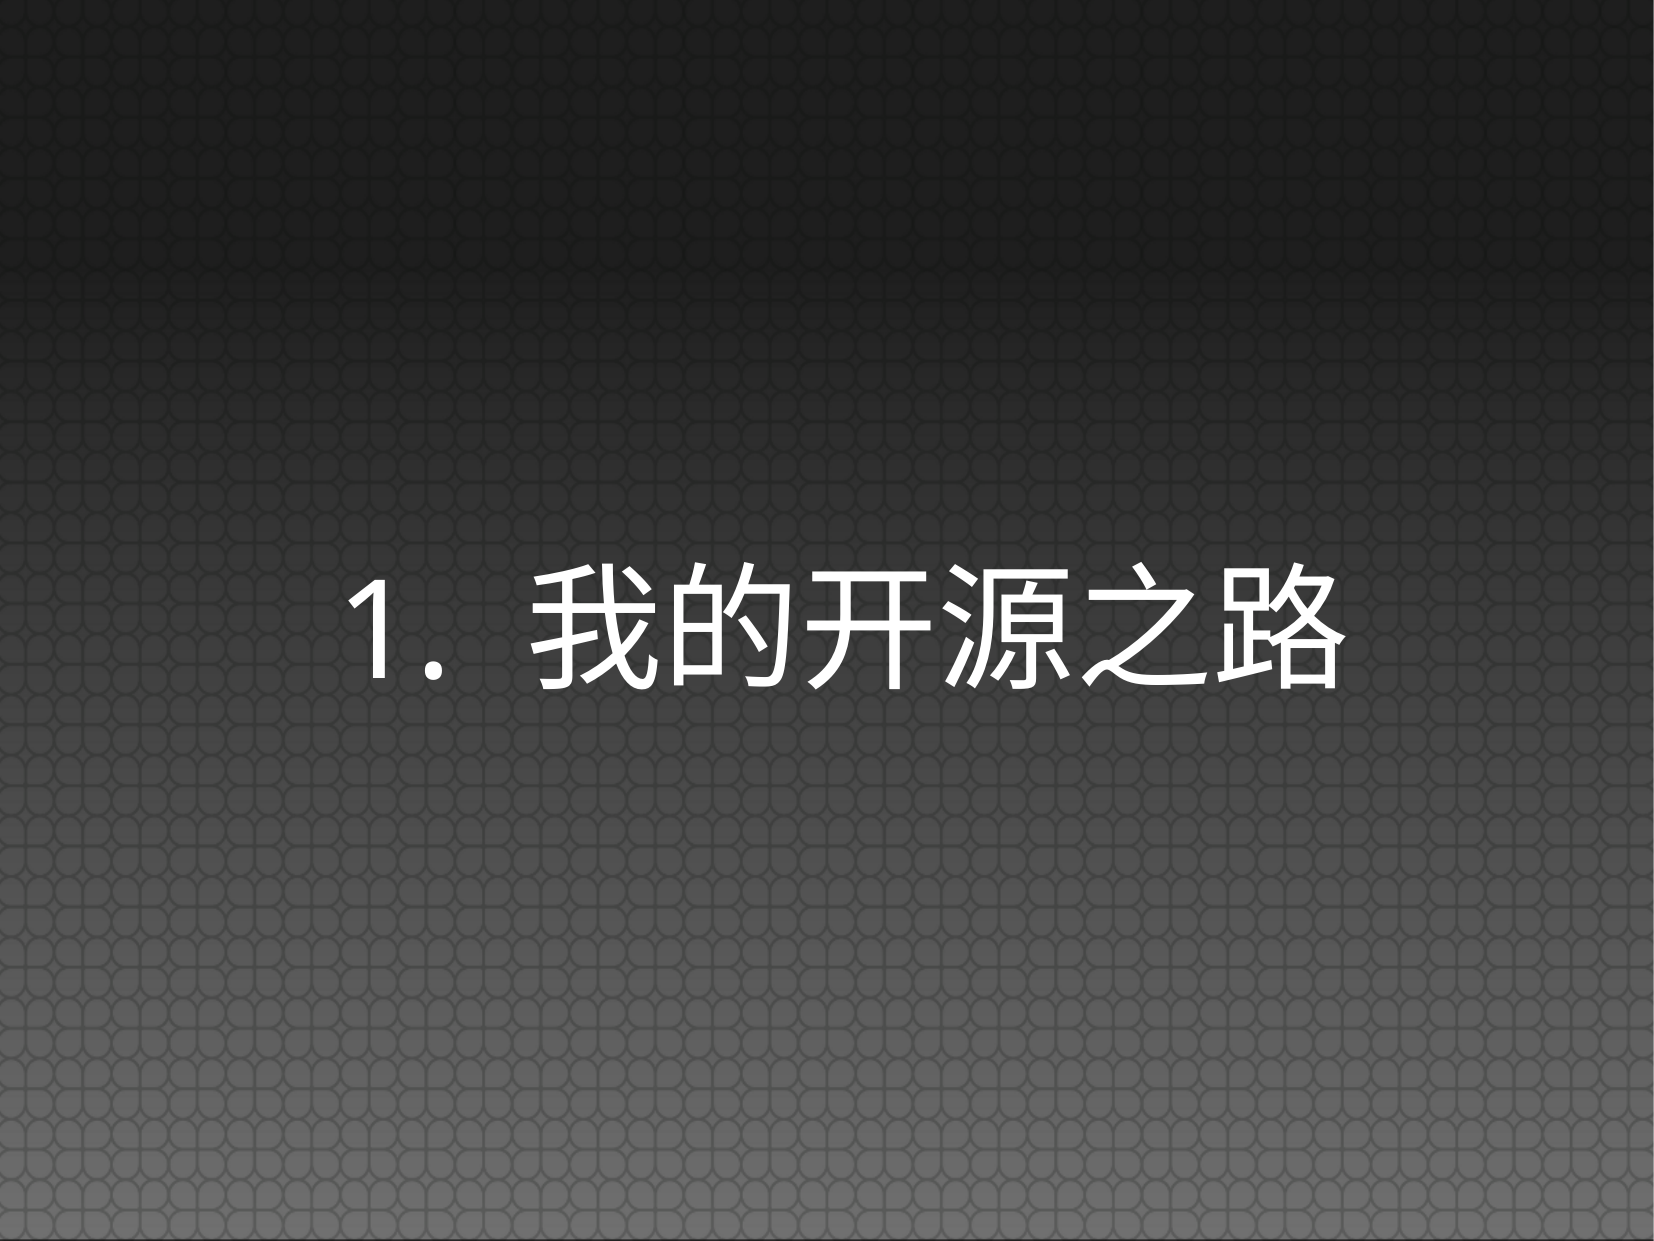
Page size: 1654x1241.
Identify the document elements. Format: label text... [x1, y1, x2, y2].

picture [0, 0, 1654, 1241]
title 1. 我的开源之路 [75, 415, 1564, 823]
